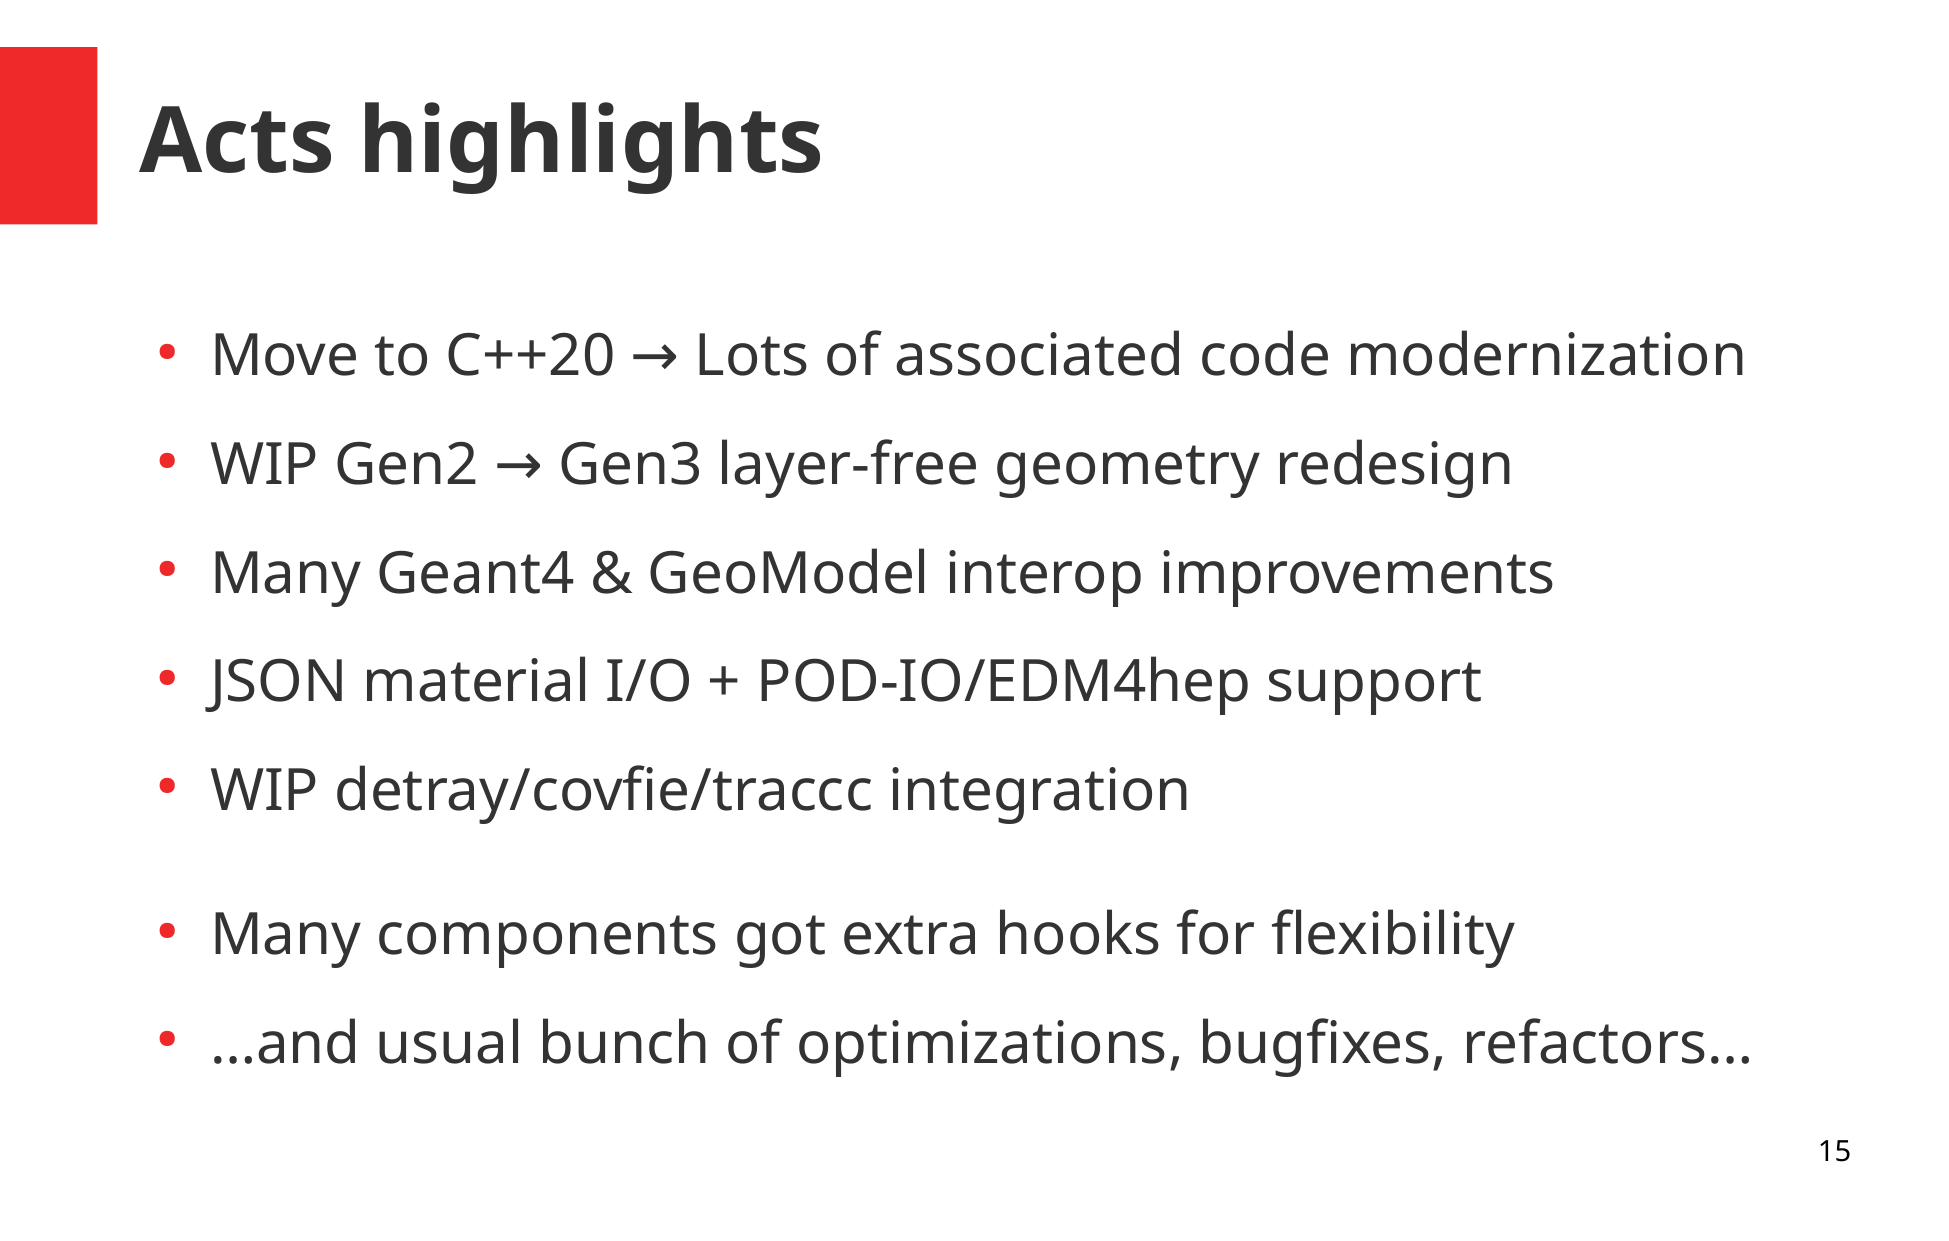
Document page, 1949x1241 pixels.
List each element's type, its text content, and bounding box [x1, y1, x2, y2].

list Move to C++20 → Lots of associated code modernization WIP Gen2 → Gen3 layer-free geometry redesign Many Geant4 & GeoModel interop improvements JSON material I/O + POD-IO/EDM4hep support WIP detray/covfie/traccc integration Many components got extra hooks for flexibility …and usual bunch of optimizations, bugfixes, refactors… [139, 259, 1855, 1134]
title Acts highlights [139, 49, 1852, 225]
